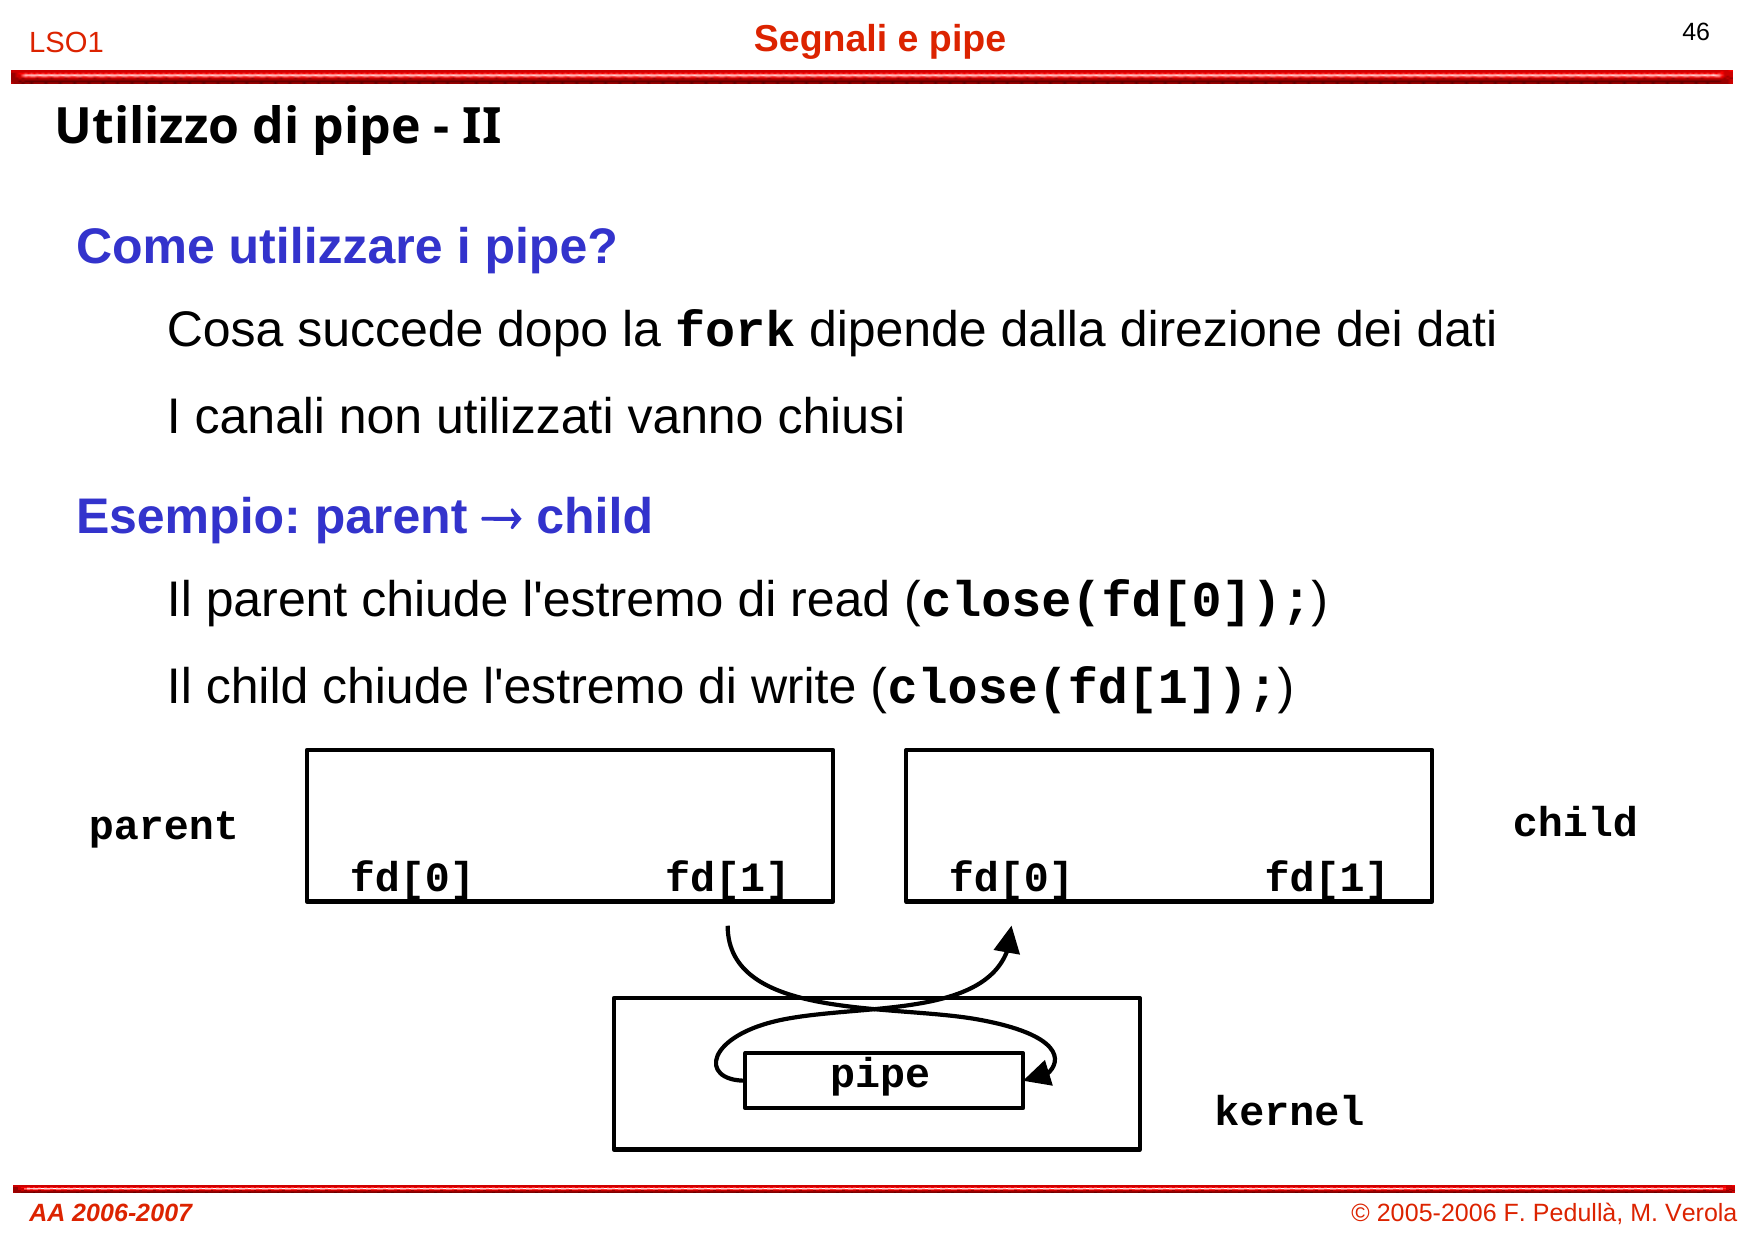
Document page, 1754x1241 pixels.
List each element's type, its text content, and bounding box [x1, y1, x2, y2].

text_box pipe [800, 1039, 960, 1122]
text_box fd[1] [632, 843, 824, 926]
picture [11, 70, 1733, 84]
text_box kernel [1177, 1077, 1401, 1160]
text_box child [1479, 788, 1671, 871]
text_box fd[0] [916, 843, 1107, 926]
text_box fd[1] [1231, 843, 1423, 926]
text_box fd[0] [316, 843, 508, 926]
text_box parent [52, 791, 276, 874]
title Utilizzo di pipe - II [40, 78, 1714, 174]
list Come utilizzare i pipe? Cosa succede dopo la fork dipende dalla direzione dei dati I canali non utilizzati vanno chiusi Esempio: parent  child Il parent chiude l'estremo di read (close(fd[0]);) Il child chiude l'estremo di write (close(fd[1]);) [58, 206, 1696, 743]
picture [13, 1185, 1735, 1193]
